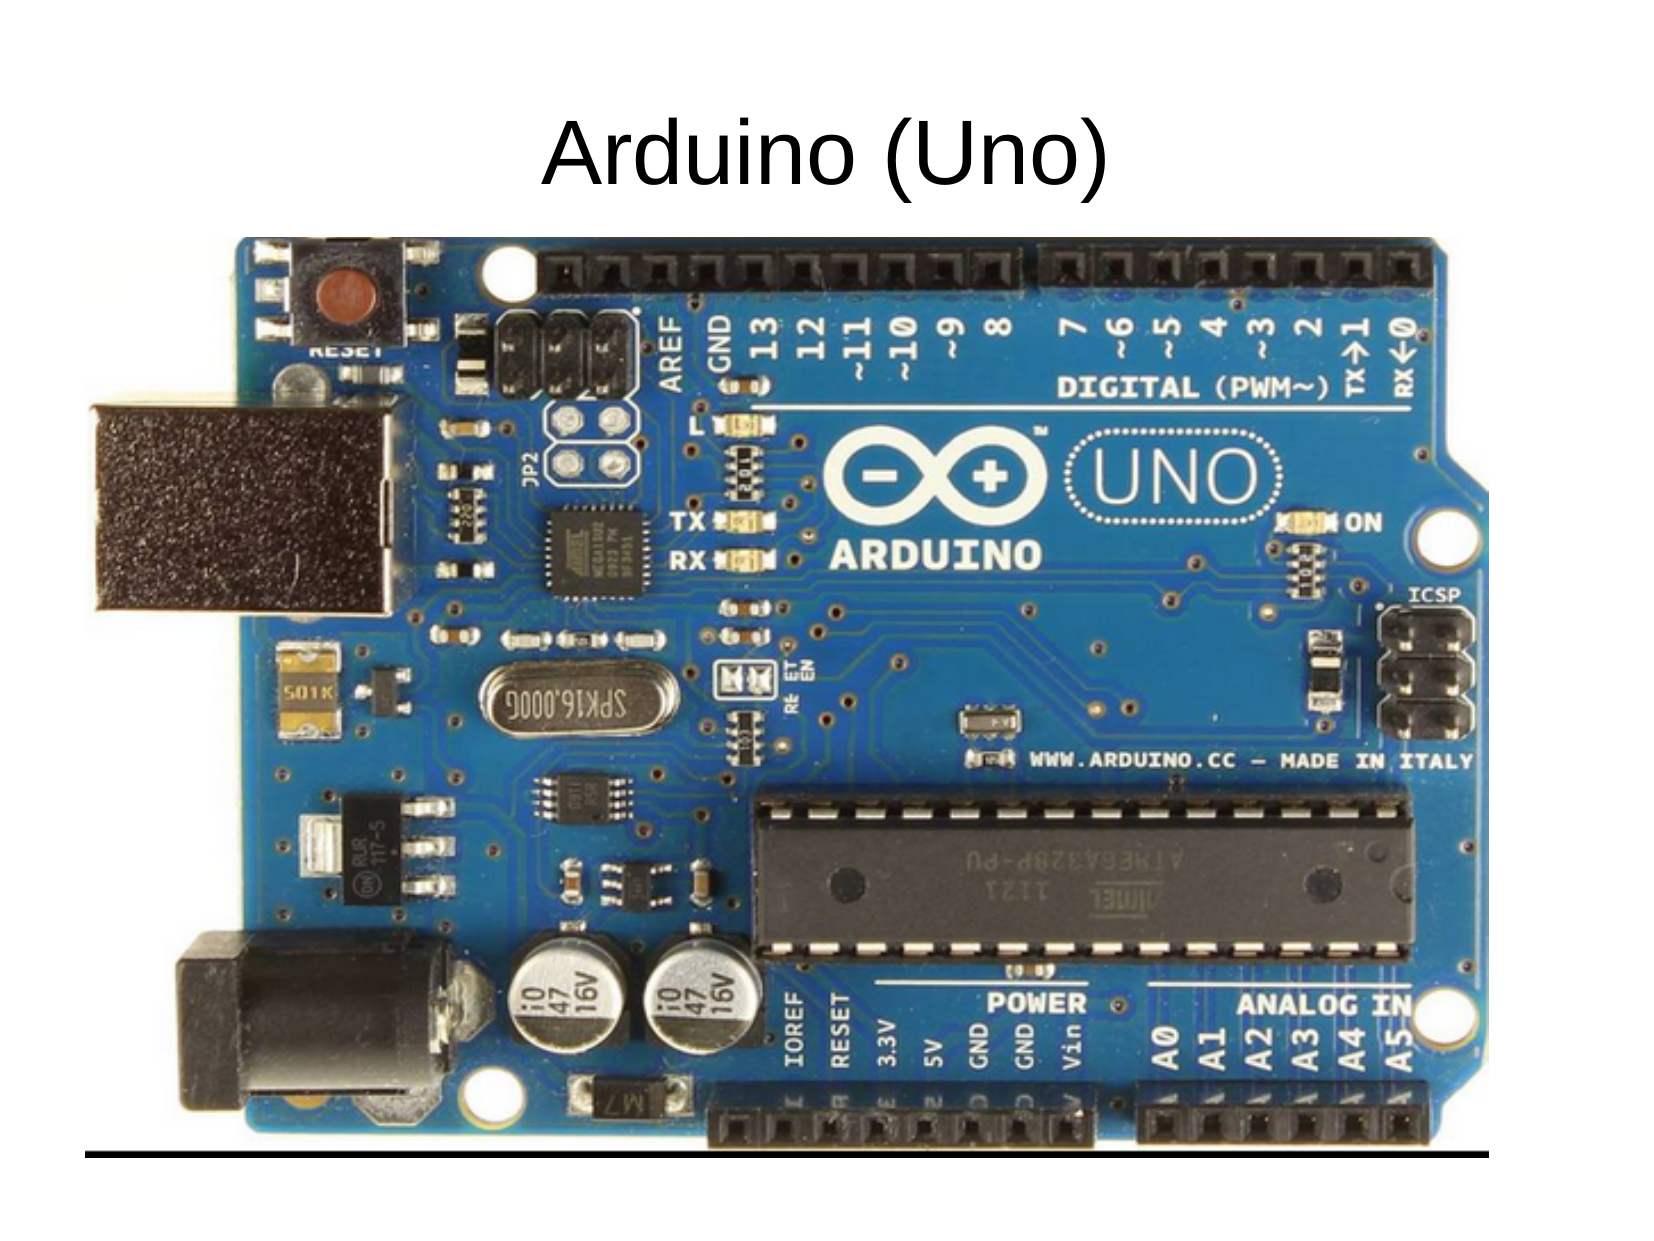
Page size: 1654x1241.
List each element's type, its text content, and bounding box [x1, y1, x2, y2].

picture [85, 237, 1489, 1158]
title Arduino (Uno) [82, 49, 1571, 257]
